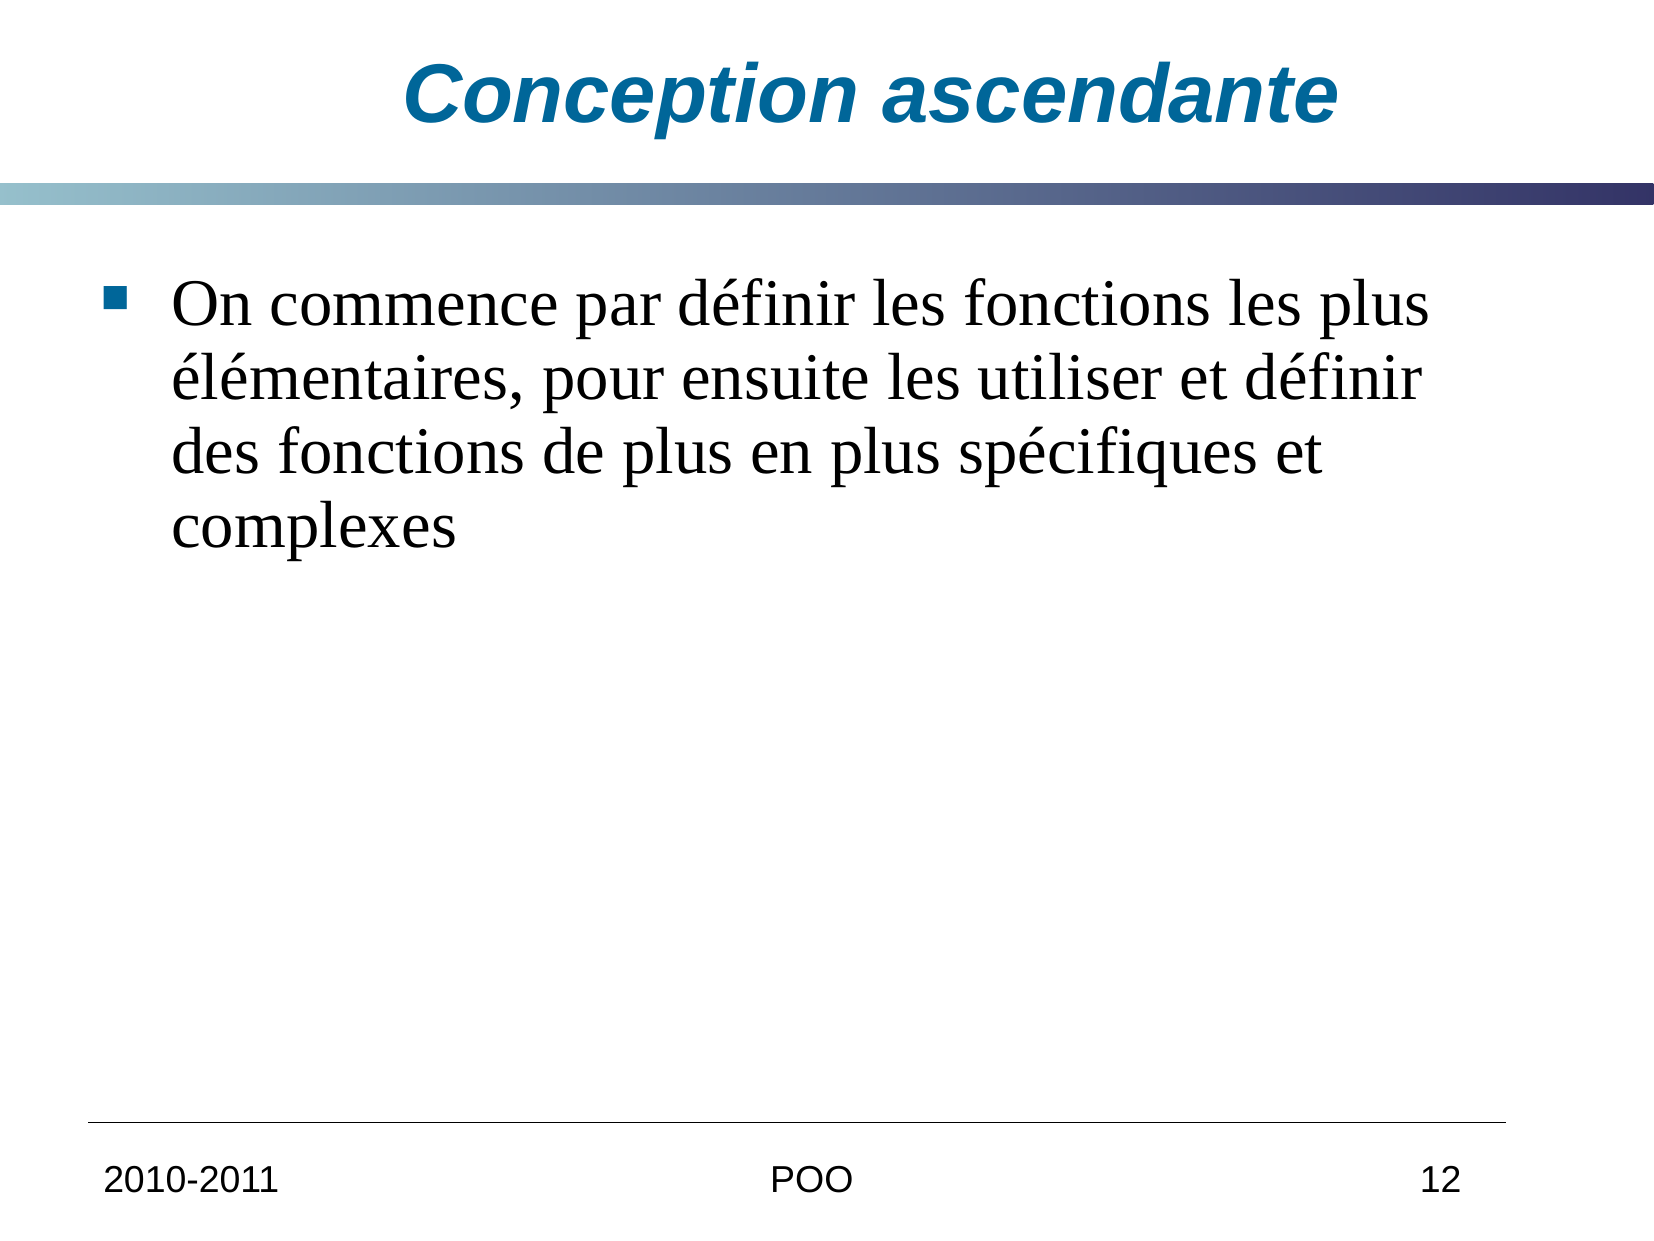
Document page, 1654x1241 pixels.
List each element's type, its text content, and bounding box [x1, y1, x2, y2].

list On commence par définir les fonctions les plus élémentaires, pour ensuite les utiliser et définir des fonctions de plus en plus spécifiques et complexes [88, 265, 1499, 1093]
title Conception ascendante [236, 9, 1506, 178]
